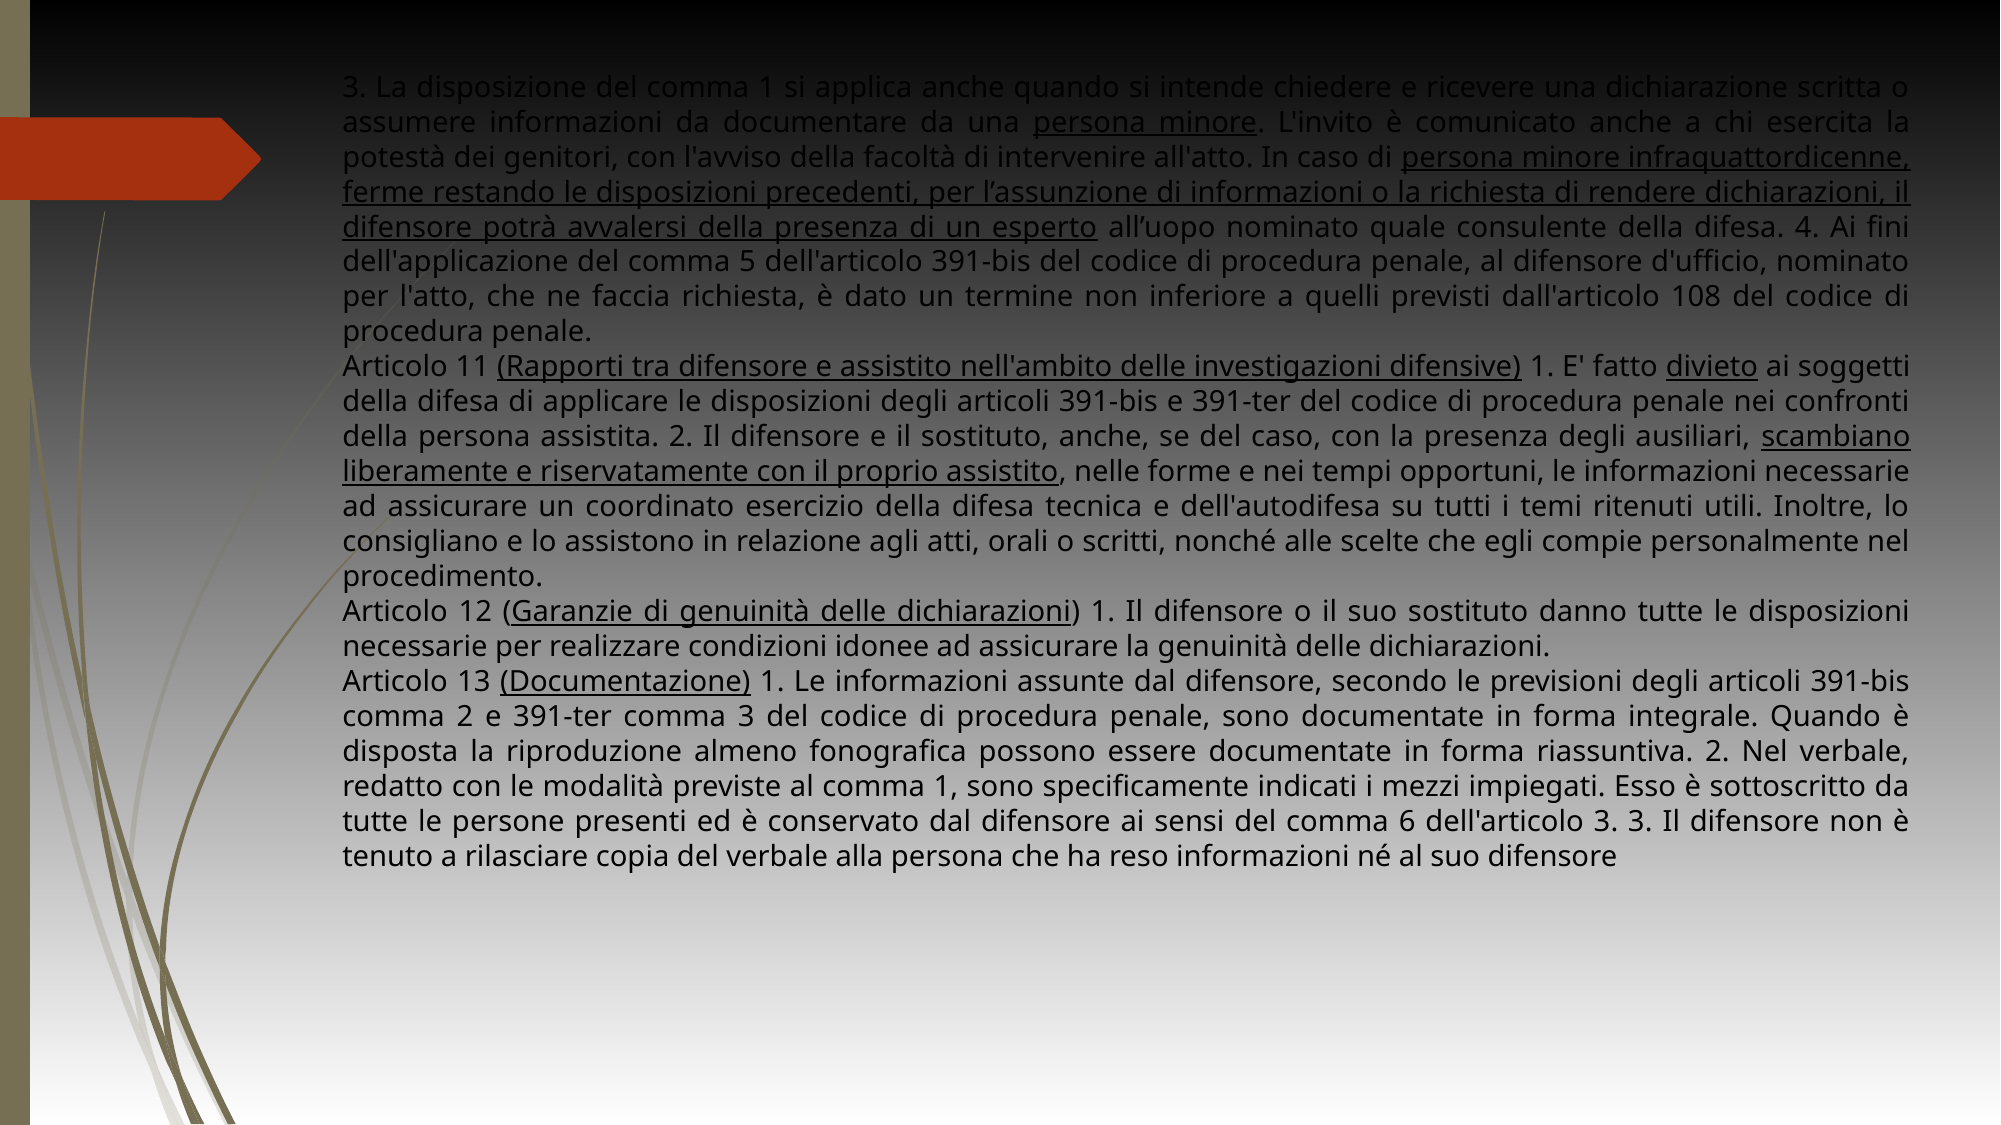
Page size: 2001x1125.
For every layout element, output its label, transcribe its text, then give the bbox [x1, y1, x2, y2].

list 3. La disposizione del comma 1 si applica anche quando si intende chiedere e ricevere una dichiarazione scritta o assumere informazioni da documentare da una persona minore. L'invito è comunicato anche a chi esercita la potestà dei genitori, con l'avviso della facoltà di intervenire all'atto. In caso di persona minore infraquattordicenne, ferme restando le disposizioni precedenti, per l’assunzione di informazioni o la richiesta di rendere dichiarazioni, il difensore potrà avvalersi della presenza di un esperto all’uopo nominato quale consulente della difesa. 4. Ai fini dell'applicazione del comma 5 dell'articolo 391-bis del codice di procedura penale, al difensore d'ufficio, nominato per l'atto, che ne faccia richiesta, è dato un termine non inferiore a quelli previsti dall'articolo 108 del codice di procedura penale. Articolo 11 (Rapporti tra difensore e assistito nell'ambito delle investigazioni difensive) 1. E' fatto divieto ai soggetti della difesa di applicare le disposizioni degli articoli 391-bis e 391-ter del codice di procedura penale nei confronti della persona assistita. 2. Il difensore e il sostituto, anche, se del caso, con la presenza degli ausiliari, scambiano liberamente e riservatamente con il proprio assistito, nelle forme e nei tempi opportuni, le informazioni necessarie ad assicurare un coordinato esercizio della difesa tecnica e dell'autodifesa su tutti i temi ritenuti utili. Inoltre, lo consigliano e lo assistono in relazione agli atti, orali o scritti, nonché alle scelte che egli compie personalmente nel procedimento. Articolo 12 (Garanzie di genuinità delle dichiarazioni) 1. Il difensore o il suo sostituto danno tutte le disposizioni necessarie per realizzare condizioni idonee ad assicurare la genuinità delle dichiarazioni. Articolo 13 (Documentazione) 1. Le informazioni assunte dal difensore, secondo le previsioni degli articoli 391-bis comma 2 e 391-ter comma 3 del codice di procedura penale, sono documentate in forma integrale. Quando è disposta la riproduzione almeno fonografica possono essere documentate in forma riassuntiva. 2. Nel verbale, redatto con le modalità previste al comma 1, sono specificamente indicati i mezzi impiegati. Esso è sottoscritto da tutte le persone presenti ed è conservato dal difensore ai sensi del comma 6 dell'articolo 3. 3. Il difensore non è tenuto a rilasciare copia del verbale alla persona che ha reso informazioni né al suo difensore [308, 60, 1926, 1125]
